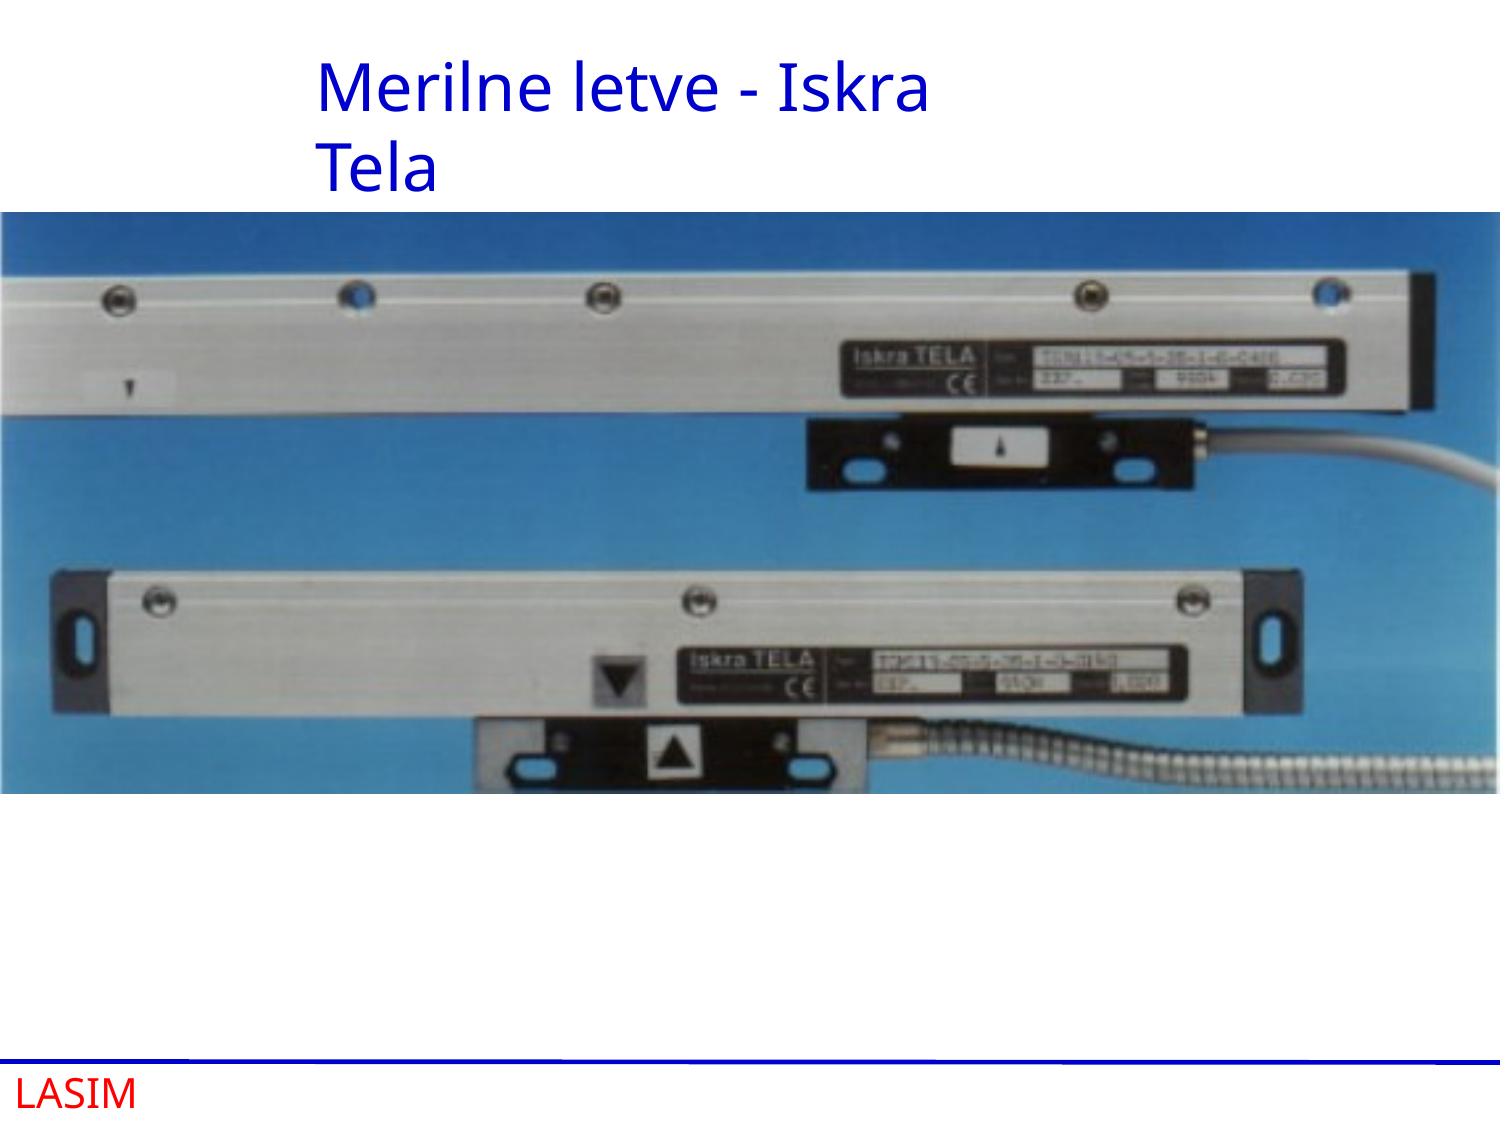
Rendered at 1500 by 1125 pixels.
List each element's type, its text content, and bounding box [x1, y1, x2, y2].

title Merilne letve - Iskra Tela [300, 37, 1088, 125]
picture [0, 212, 1500, 794]
